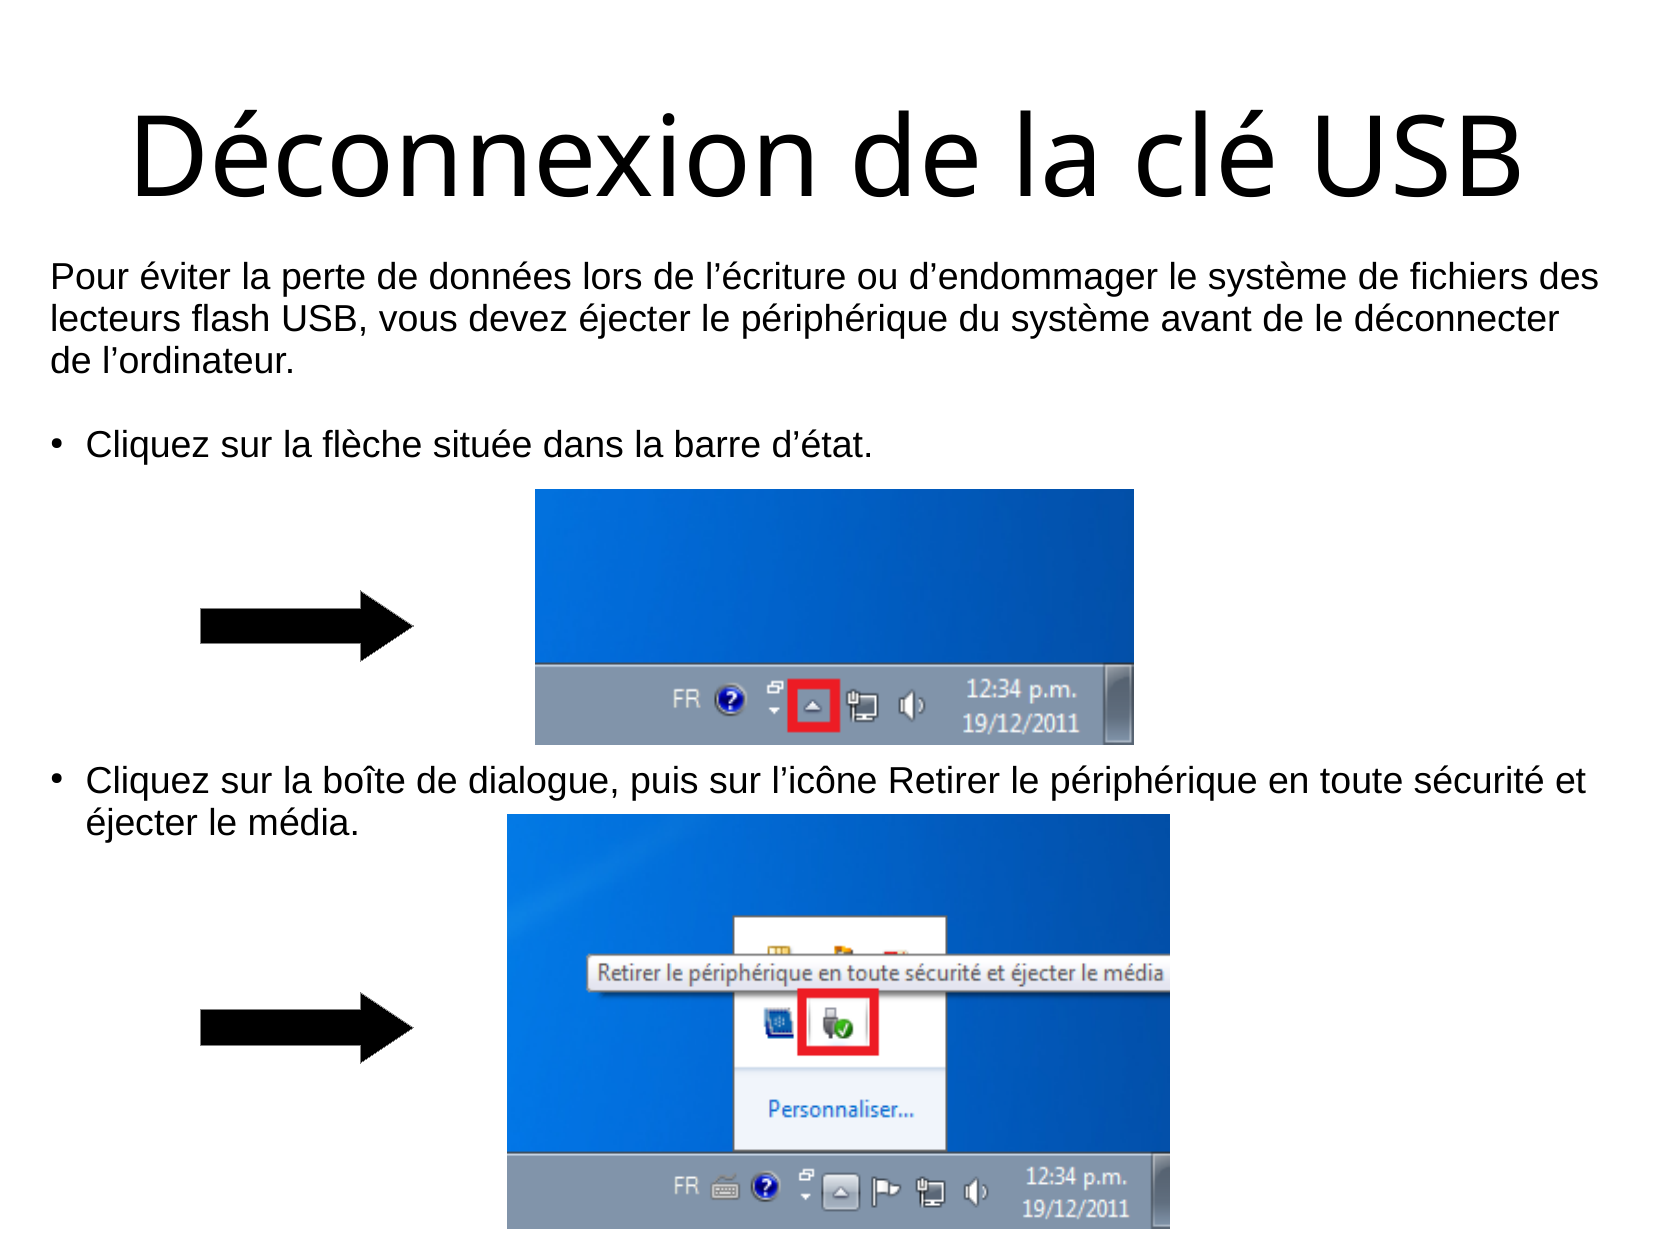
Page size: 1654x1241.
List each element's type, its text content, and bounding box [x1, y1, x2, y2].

text_box [200, 590, 414, 662]
text_box [200, 992, 414, 1064]
picture [507, 814, 1170, 1229]
text_box Pour éviter la perte de données lors de l’écriture ou d’endommager le système de fichiers des lecteurs flash USB, vous devez éjecter le périphérique du système avant de le déconnecter de l’ordinateur. Cliquez sur la flèche située dans la barre d’état. Cliquez sur la boîte de dialogue, puis sur l’icône Retirer le périphérique en toute sécurité et éjecter le média. [35, 248, 1619, 852]
picture [535, 489, 1134, 745]
title Déconnexion de la clé USB [82, 49, 1571, 248]
